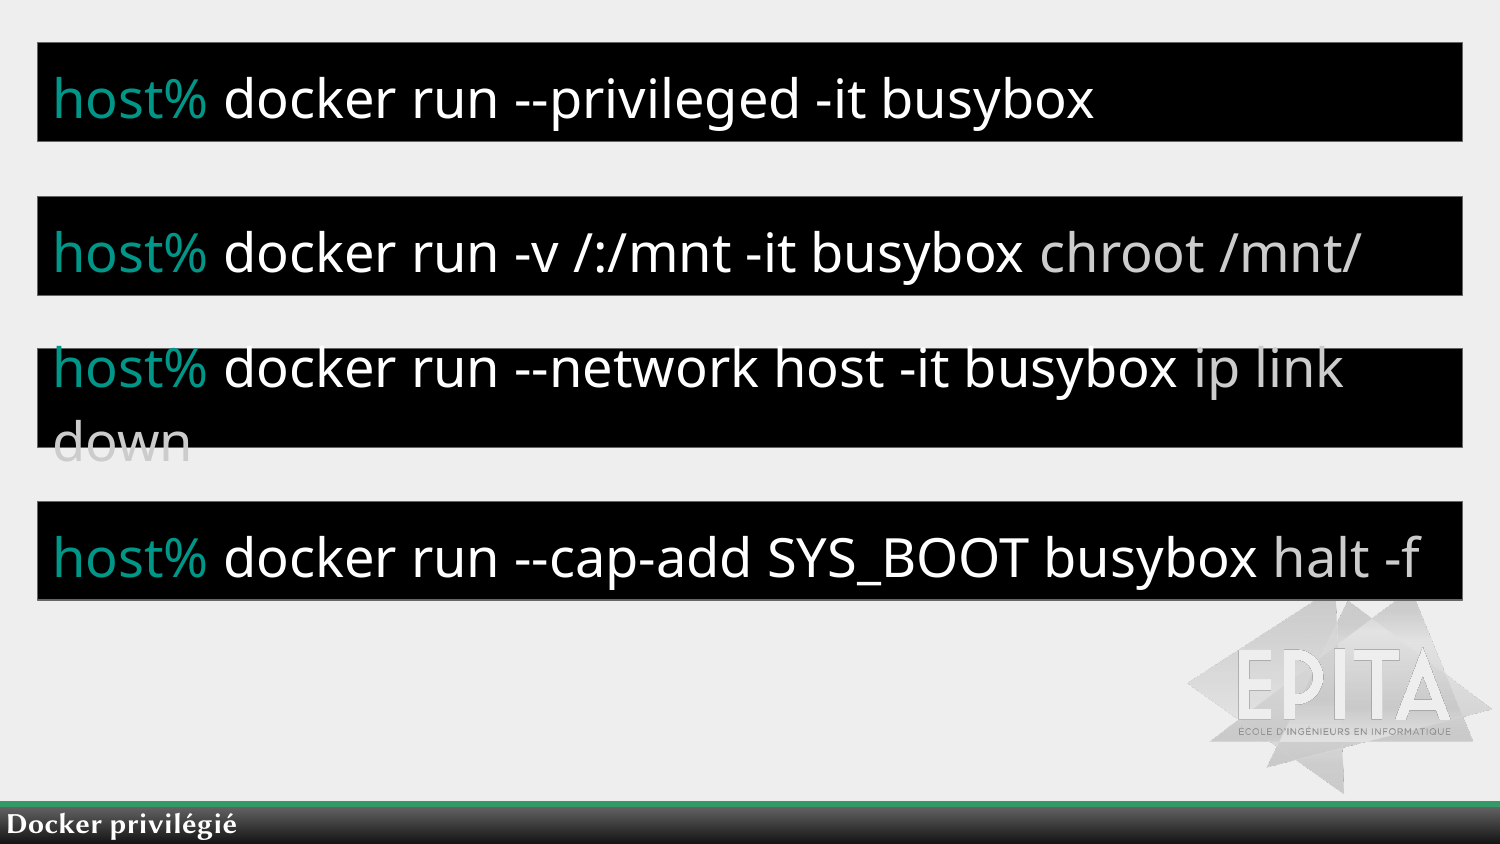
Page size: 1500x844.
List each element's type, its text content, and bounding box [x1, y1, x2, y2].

title Docker privilégié [5, 801, 1075, 844]
text_box host% docker run --network host -it busybox ip link down [37, 348, 1463, 448]
text_box host% docker run -v /:/mnt -it busybox chroot /mnt/ [37, 196, 1463, 296]
text_box host% docker run --cap-add SYS_BOOT busybox halt -f [37, 501, 1463, 601]
text_box host% docker run --privileged -it busybox [37, 42, 1463, 142]
picture [1187, 587, 1492, 794]
